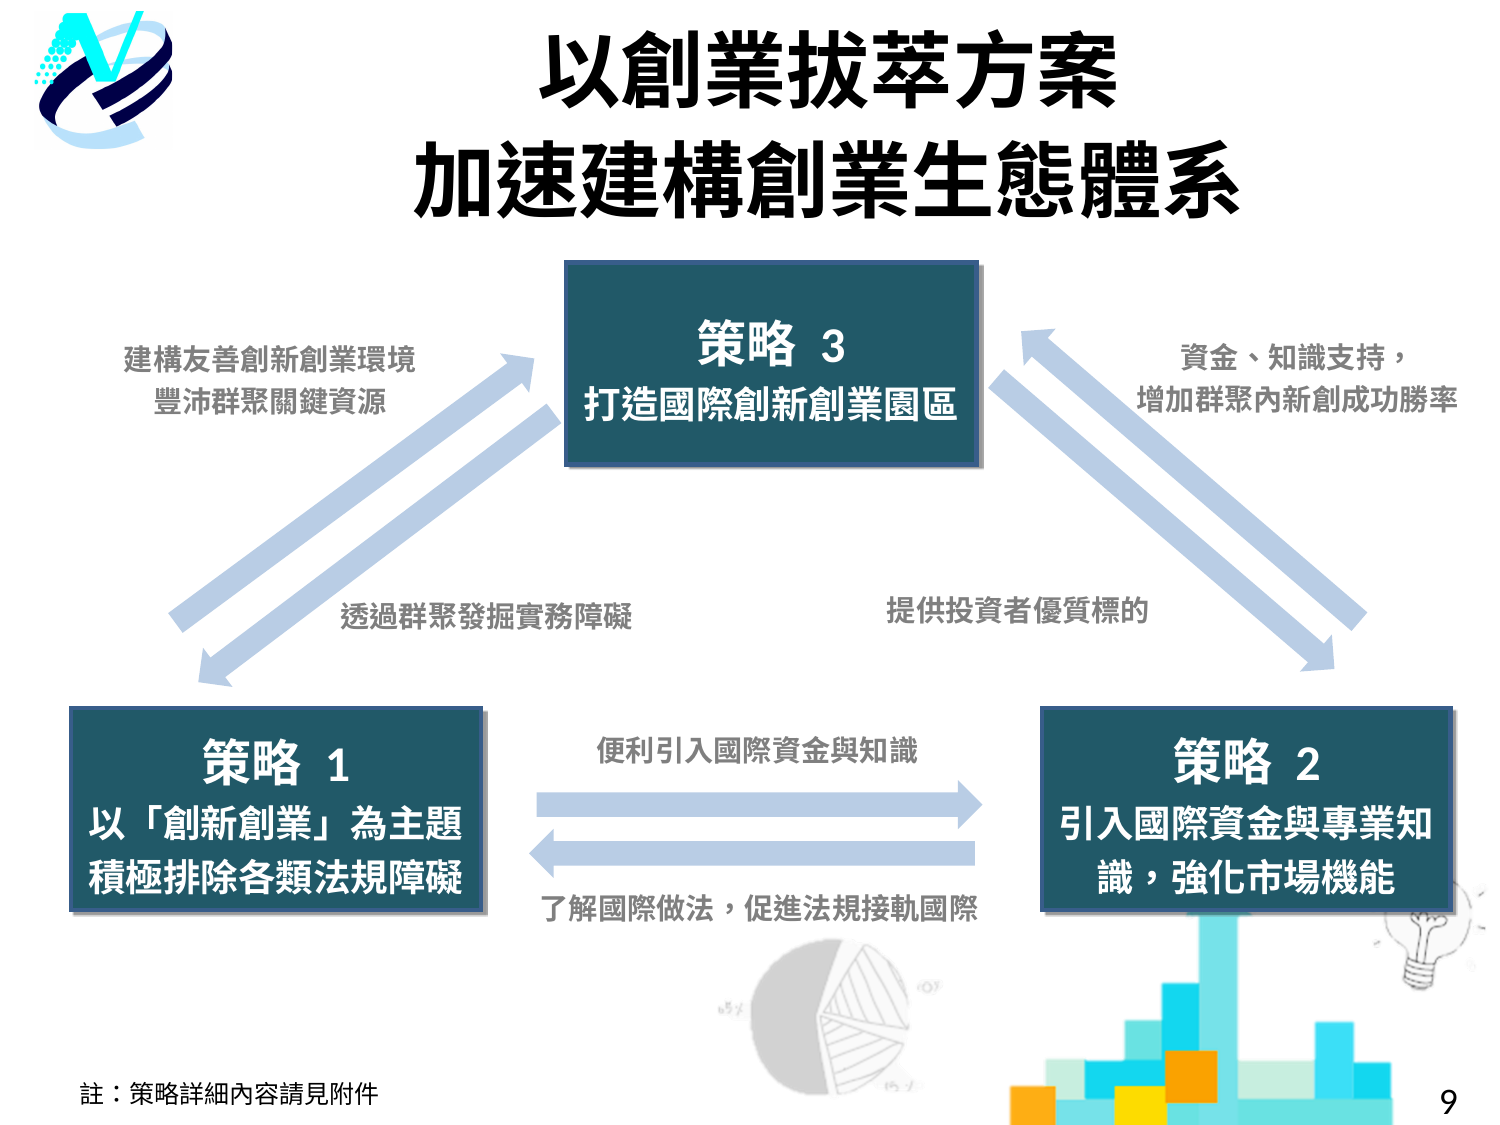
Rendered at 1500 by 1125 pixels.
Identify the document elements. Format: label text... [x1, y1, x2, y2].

text_box [1021, 328, 1072, 392]
text_box [529, 828, 975, 878]
text_box [1423, 1069, 1500, 1125]
text_box 策略 3 打造國際創新創業園區 [566, 262, 976, 465]
text_box 便利引入國際資金與知識 [581, 724, 936, 776]
text_box 透過群聚發掘實務障礙 [324, 584, 650, 638]
text_box 了解國際做法，促進法規接軌國際 [524, 882, 997, 934]
text_box 提供投資者優質標的 [870, 577, 1167, 632]
title 以創業拔萃方案 加速建構創業生態體系 [134, 0, 1500, 219]
text_box 策略 2 引入國際資金與專業知識，強化市場機能 [1042, 708, 1451, 910]
text_box 策略 1 以「創新創業」為主題 積極排除各類法規障礙 [71, 708, 481, 910]
text_box 註：策略詳細內容請見附件 [64, 1070, 399, 1117]
text_box 資金、知識支持， 增加群聚內新創成功勝率 [1072, 324, 1500, 425]
text_box [988, 369, 1335, 672]
text_box 建構友善創新創業環境 豐沛群聚關鍵資源 [107, 326, 433, 427]
text_box [1111, 425, 1368, 632]
text_box [536, 780, 983, 830]
text_box [198, 403, 562, 687]
text_box [168, 353, 535, 633]
